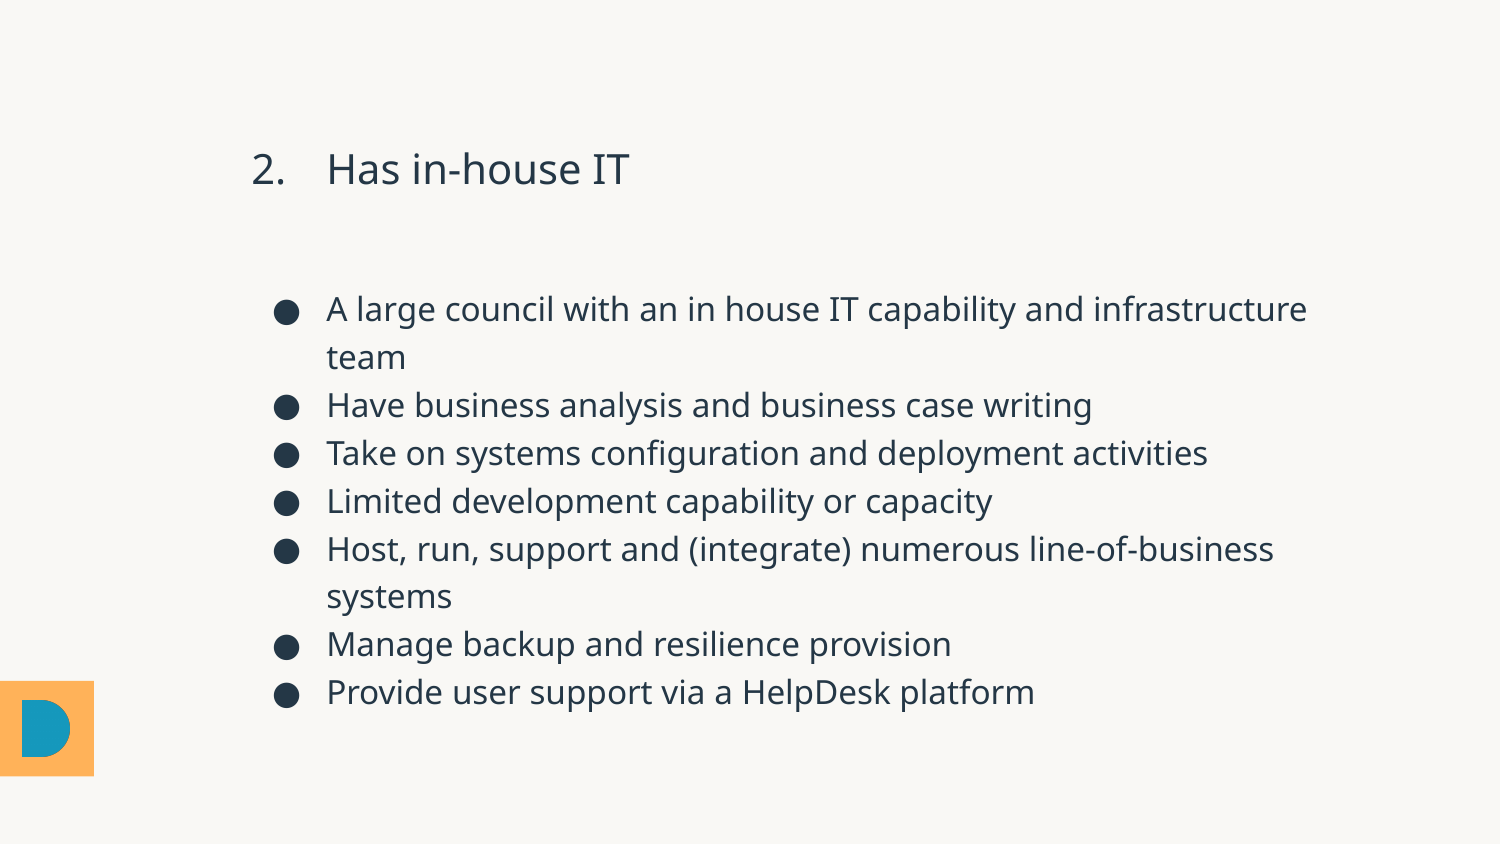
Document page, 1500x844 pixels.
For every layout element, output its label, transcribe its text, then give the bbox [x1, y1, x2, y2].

picture [22, 700, 70, 757]
list A large council with an in house IT capability and infrastructure team Have business analysis and business case writing Take on systems configuration and deployment activities Limited development capability or capacity Host, run, support and (integrate) numerous line-of-business systems Manage backup and resilience provision Provide user support via a HelpDesk platform [236, 265, 1329, 681]
title 2. Has in-house IT [236, 118, 1329, 238]
